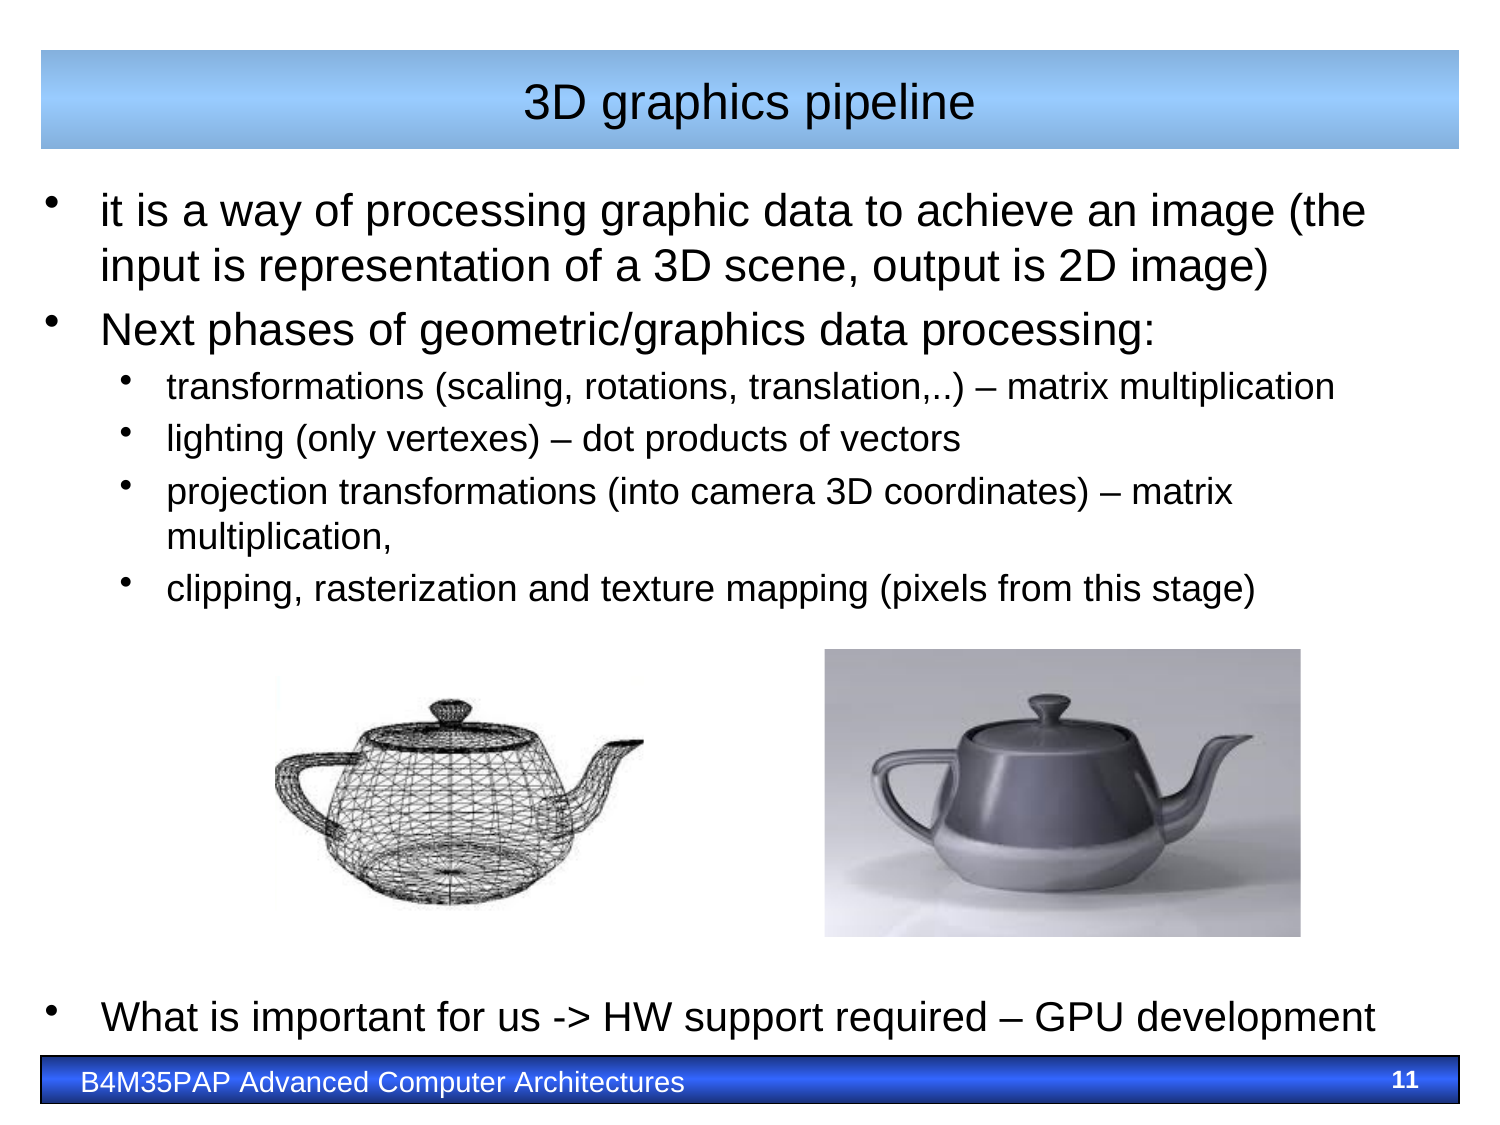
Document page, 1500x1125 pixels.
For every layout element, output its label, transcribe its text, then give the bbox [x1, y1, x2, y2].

title 3D graphics pipeline [41, 50, 1459, 149]
list it is a way of processing graphic data to achieve an image (the input is representation of a 3D scene, output is 2D image) Next phases of geometric/graphics data processing: transformations (scaling, rotations, translation,..) – matrix multiplication lighting (only vertexes) – dot products of vectors projection transformations (into camera 3D coordinates) – matrix multiplication, clipping, rasterization and texture mapping (pixels from this stage) What is important for us -> HW support required – GPU development [29, 172, 1466, 1000]
picture [275, 676, 644, 911]
picture [824, 649, 1301, 937]
